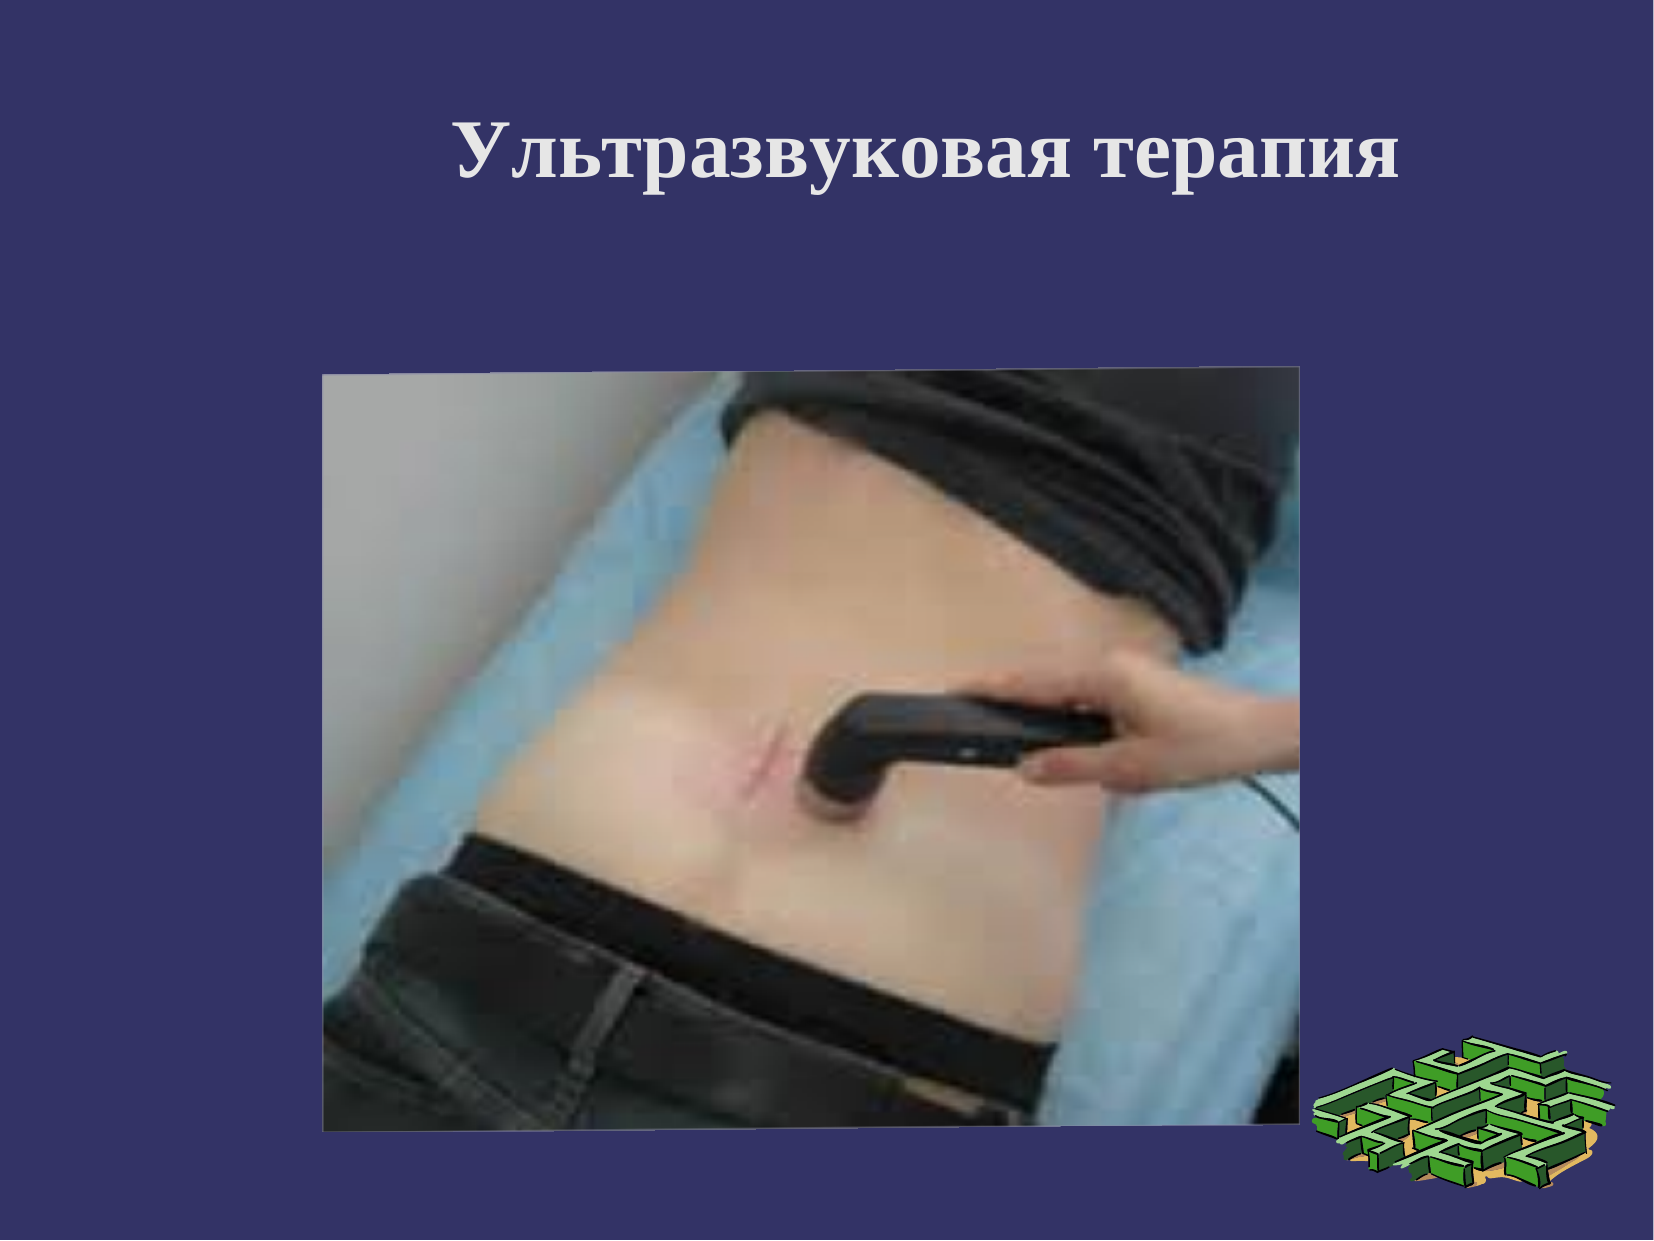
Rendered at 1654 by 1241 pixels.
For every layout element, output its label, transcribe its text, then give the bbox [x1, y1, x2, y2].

title Ультразвуковая терапия [121, 46, 1534, 254]
picture [321, 365, 1300, 1132]
